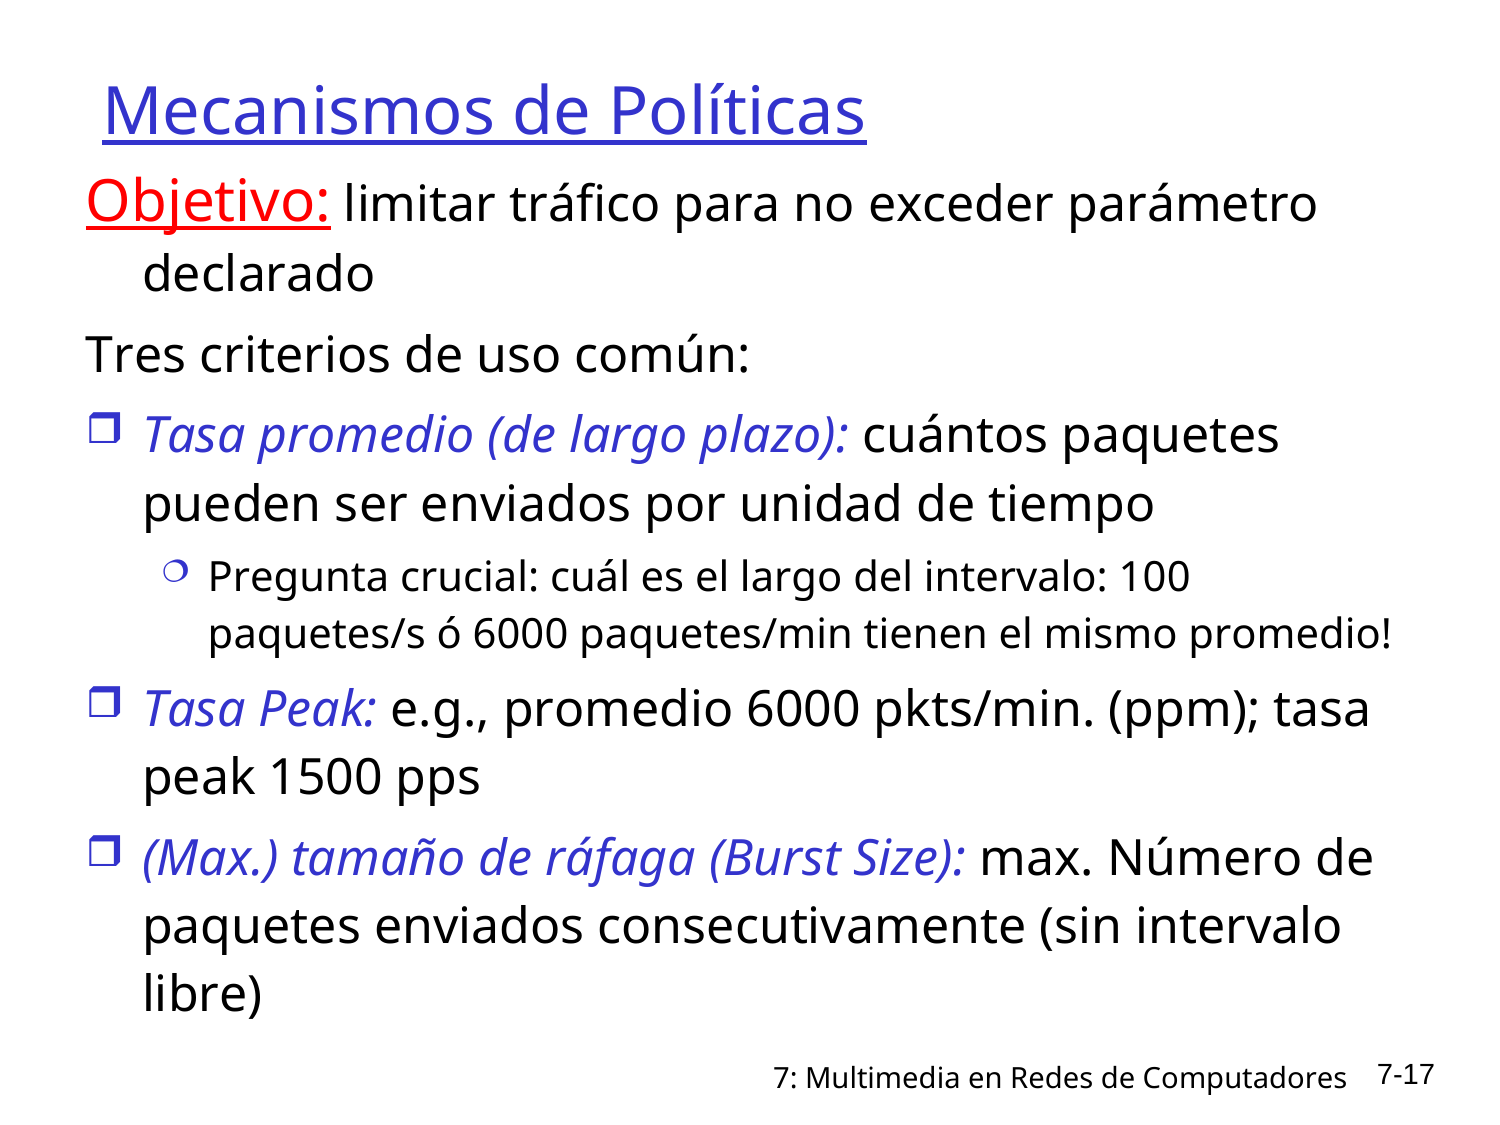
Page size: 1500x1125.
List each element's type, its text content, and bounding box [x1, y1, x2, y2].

title Mecanismos de Políticas [87, 37, 1363, 151]
list Objetivo: limitar tráfico para no exceder parámetro declarado Tres criterios de uso común: Tasa promedio (de largo plazo): cuántos paquetes pueden ser enviados por unidad de tiempo Pregunta crucial: cuál es el largo del intervalo: 100 paquetes/s ó 6000 paquetes/min tienen el mismo promedio! Tasa Peak: e.g., promedio 6000 pkts/min. (ppm); tasa peak 1500 pps (Max.) tamaño de ráfaga (Burst Size): max. Número de paquetes enviados consecutivamente (sin intervalo libre) [71, 151, 1426, 969]
